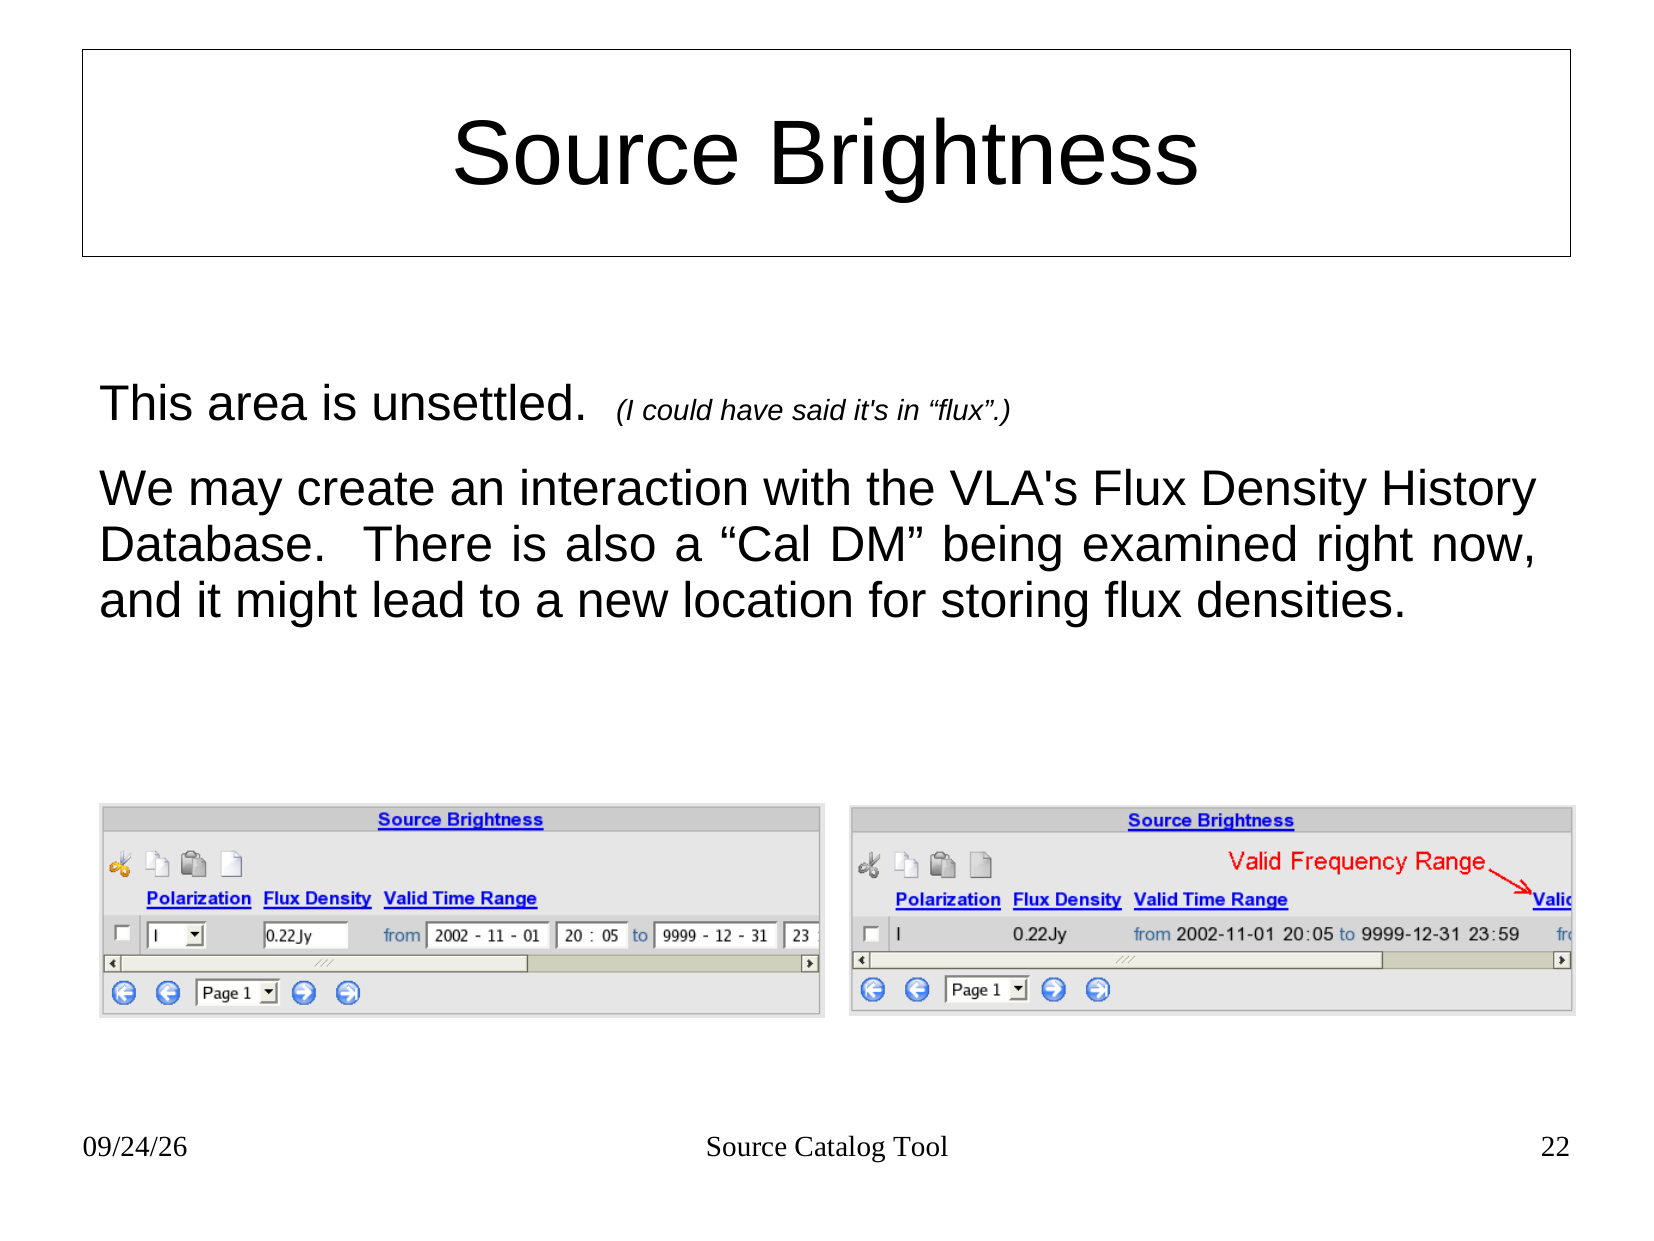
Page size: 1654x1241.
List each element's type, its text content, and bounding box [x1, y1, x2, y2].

picture [849, 805, 1576, 1016]
list This area is unsettled. (I could have said it's in “flux”.) We may create an interaction with the VLA's Flux Density History Database. There is also a “Cal DM” being examined right now, and it might lead to a new location for storing flux densities. [99, 375, 1538, 676]
title Source Brightness [82, 49, 1571, 257]
picture [99, 803, 826, 1018]
